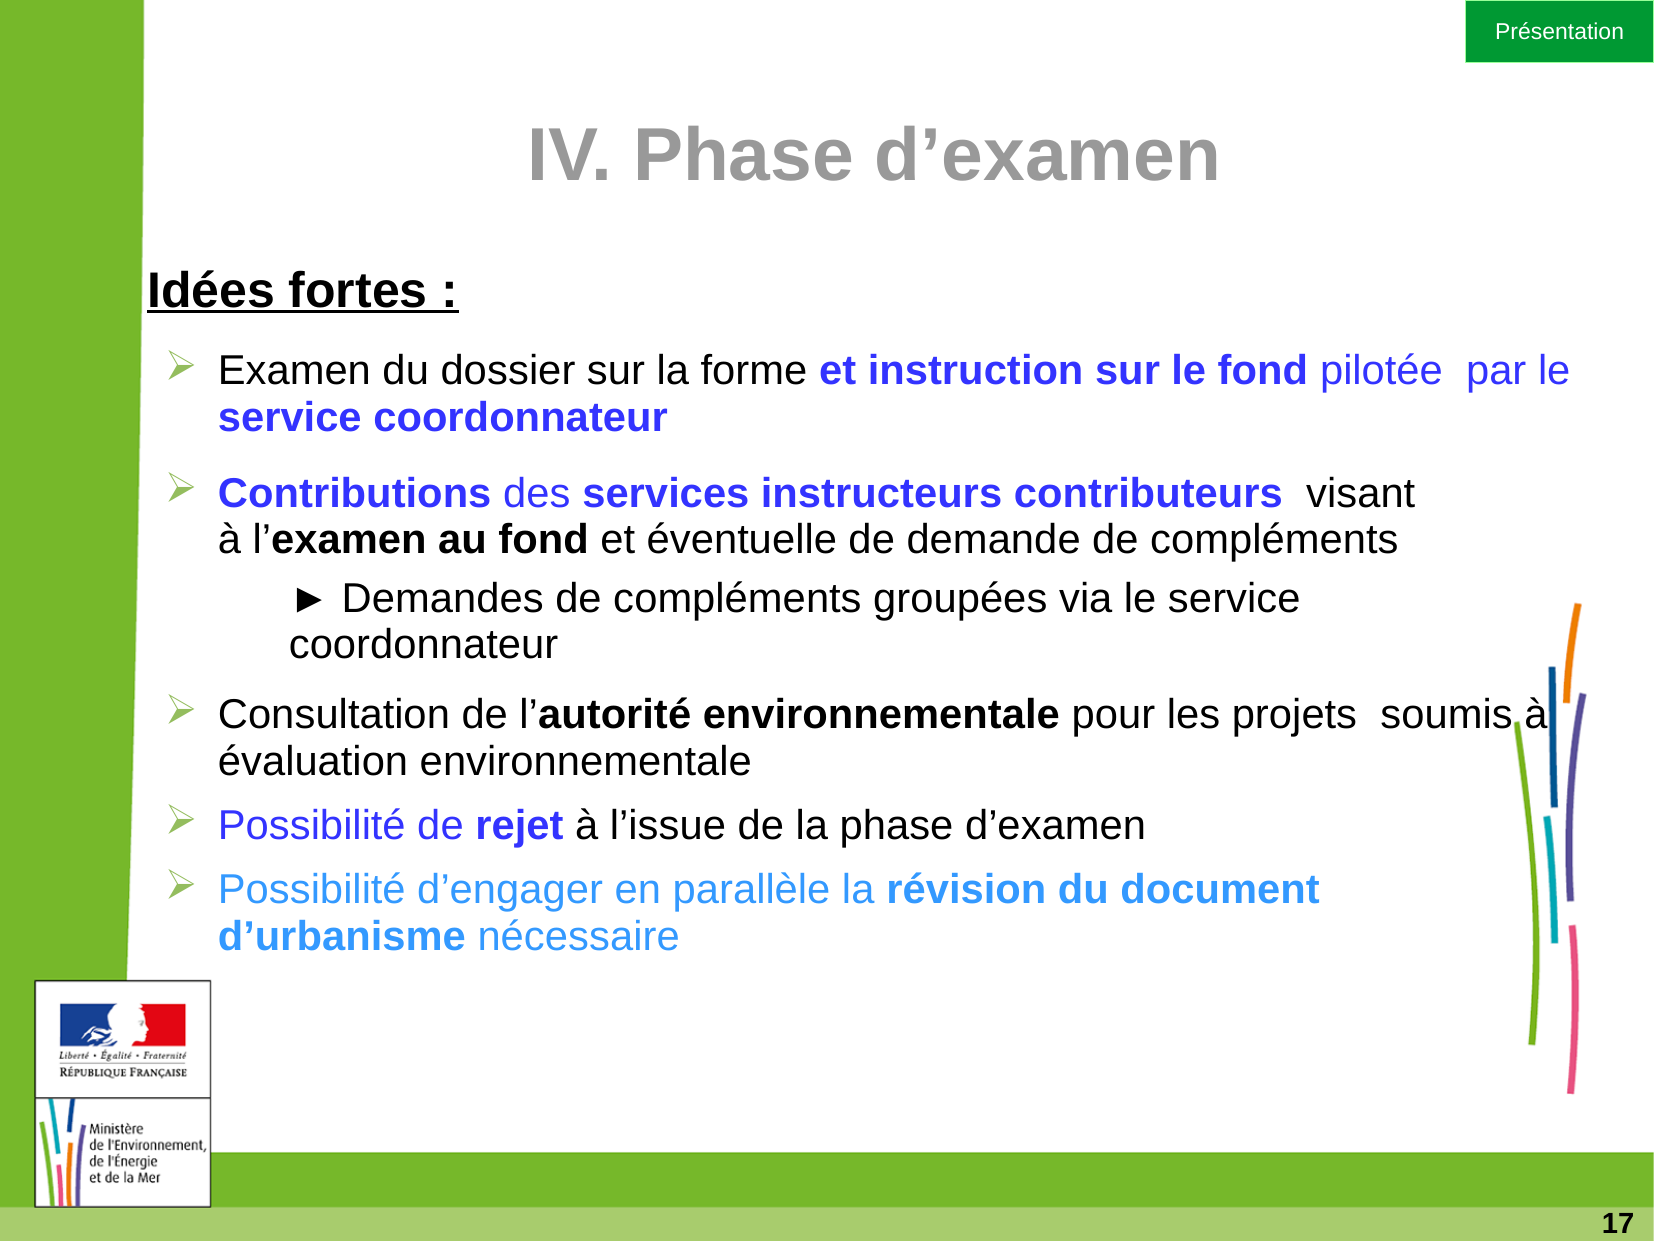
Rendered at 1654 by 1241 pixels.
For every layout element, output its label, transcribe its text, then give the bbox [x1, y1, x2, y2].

text_box Présentation [1465, 0, 1654, 63]
list Idées fortes : Examen du dossier sur la forme et instruction sur le fond pilotée par le service coordonnateur Contributions des services instructeurs contributeurs visant à l’examen au fond et éventuelle de demande de compléments ► Demandes de compléments groupées via le service coordonnateur Consultation de l’autorité environnementale pour les projets soumis à évaluation environnementale Possibilité de rejet à l’issue de la phase d’examen Possibilité d’engager en parallèle la révision du document d’urbanisme nécessaire [147, 261, 1572, 1092]
picture [0, 0, 1654, 1241]
title IV. Phase d’examen [130, 51, 1619, 259]
